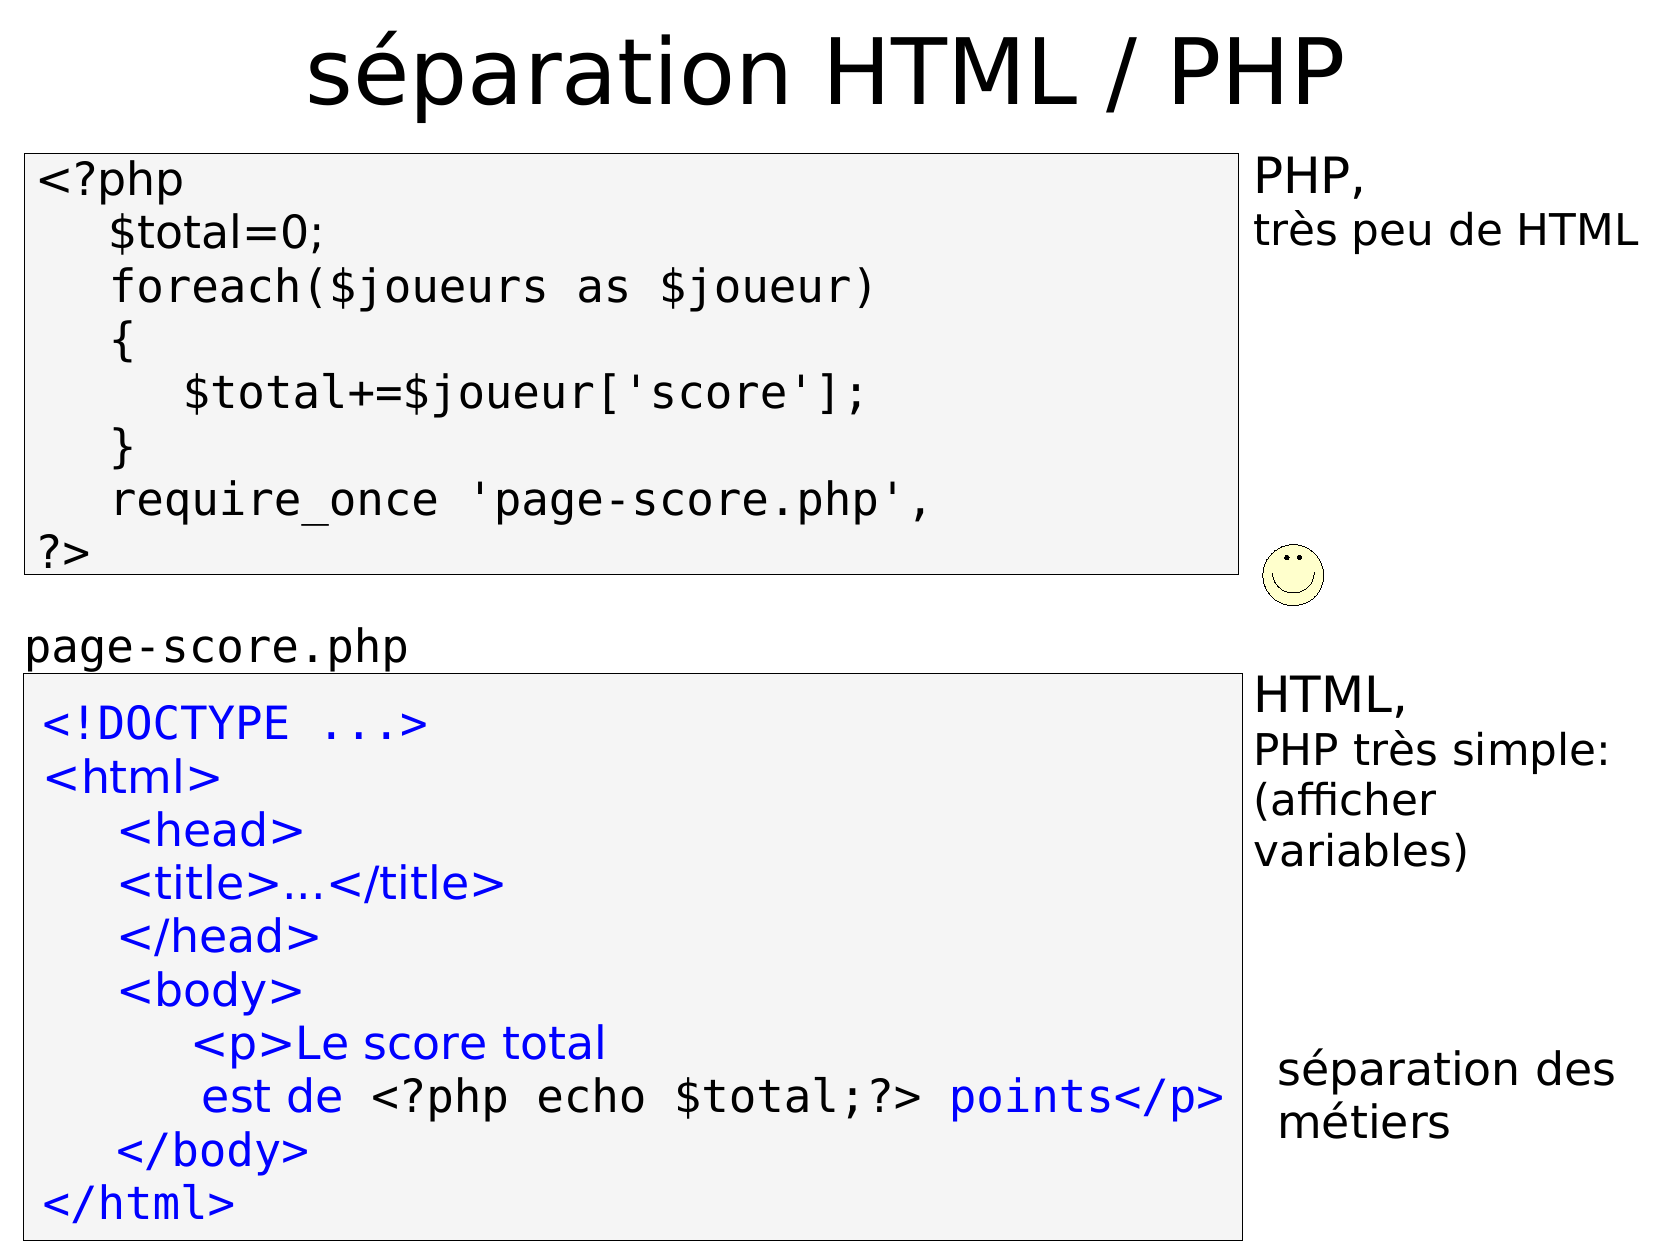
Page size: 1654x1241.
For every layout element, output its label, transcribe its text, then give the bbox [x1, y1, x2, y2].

text_box [23, 673, 1243, 1241]
title séparation HTML / PHP [0, 11, 1654, 134]
text_box page-score.php [23, 620, 409, 674]
text_box séparation des métiers [1277, 1042, 1584, 1149]
text_box [935, 153, 1239, 575]
text_box <!DOCTYPE ...> <html> <head> <title>...</title> </head> <body> <p>Le score total est de <?php echo $total;?> points</p> </body> </html> [42, 697, 1194, 1231]
text_box [1262, 544, 1324, 606]
text_box <?php $total=0; foreach($joueurs as $joueur) { $total+=$joueur['score']; } require_once 'page-score.php', ?> [35, 153, 935, 580]
text_box HTML, PHP très simple: (afficher variables) [1253, 666, 1576, 878]
text_box [24, 153, 35, 575]
text_box PHP, très peu de HTML [1253, 147, 1601, 257]
